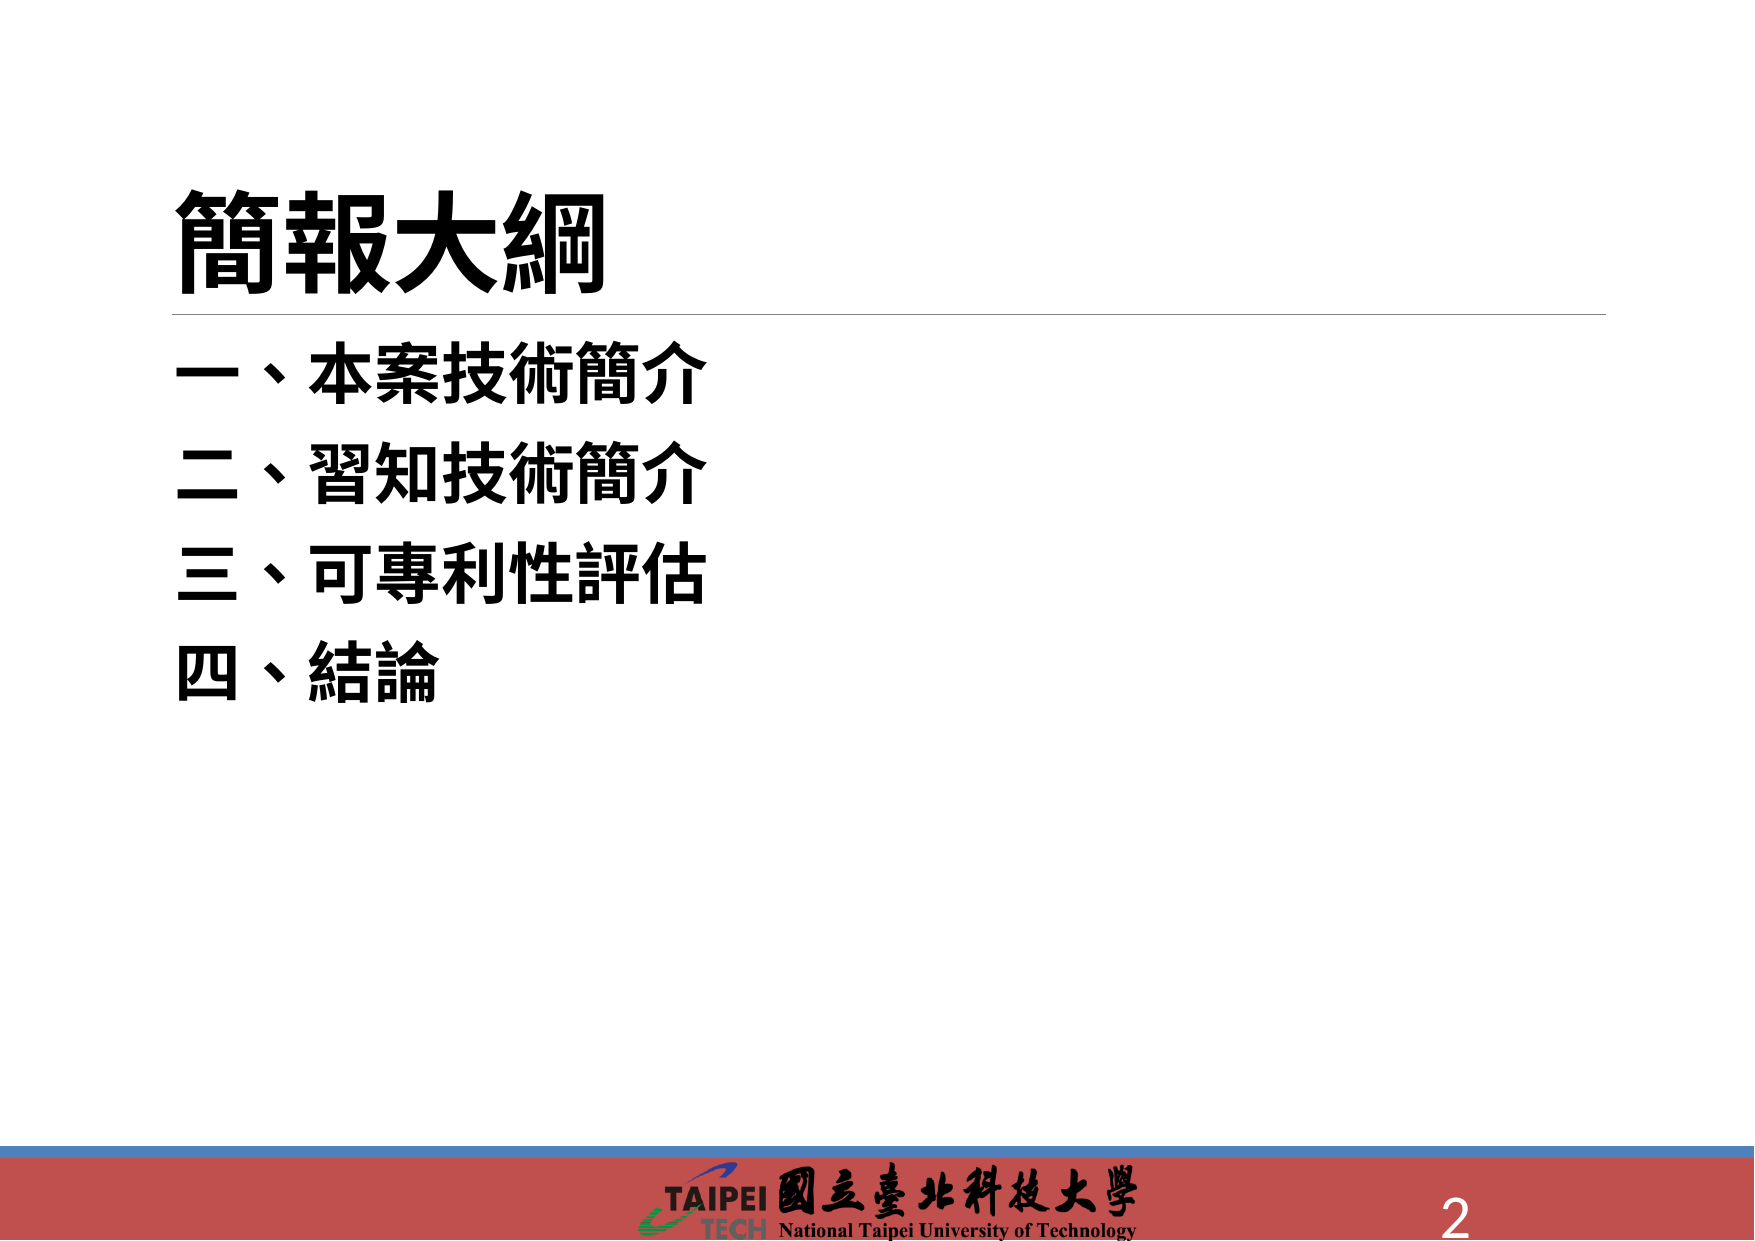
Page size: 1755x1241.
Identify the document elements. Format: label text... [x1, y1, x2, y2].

text_box 2 [1424, 1168, 1614, 1235]
list 一、本案技術簡介 二、習知技術簡介 三、可專利性評估 四、結論 [157, 333, 1606, 1062]
title 簡報大綱 [157, 51, 1606, 315]
